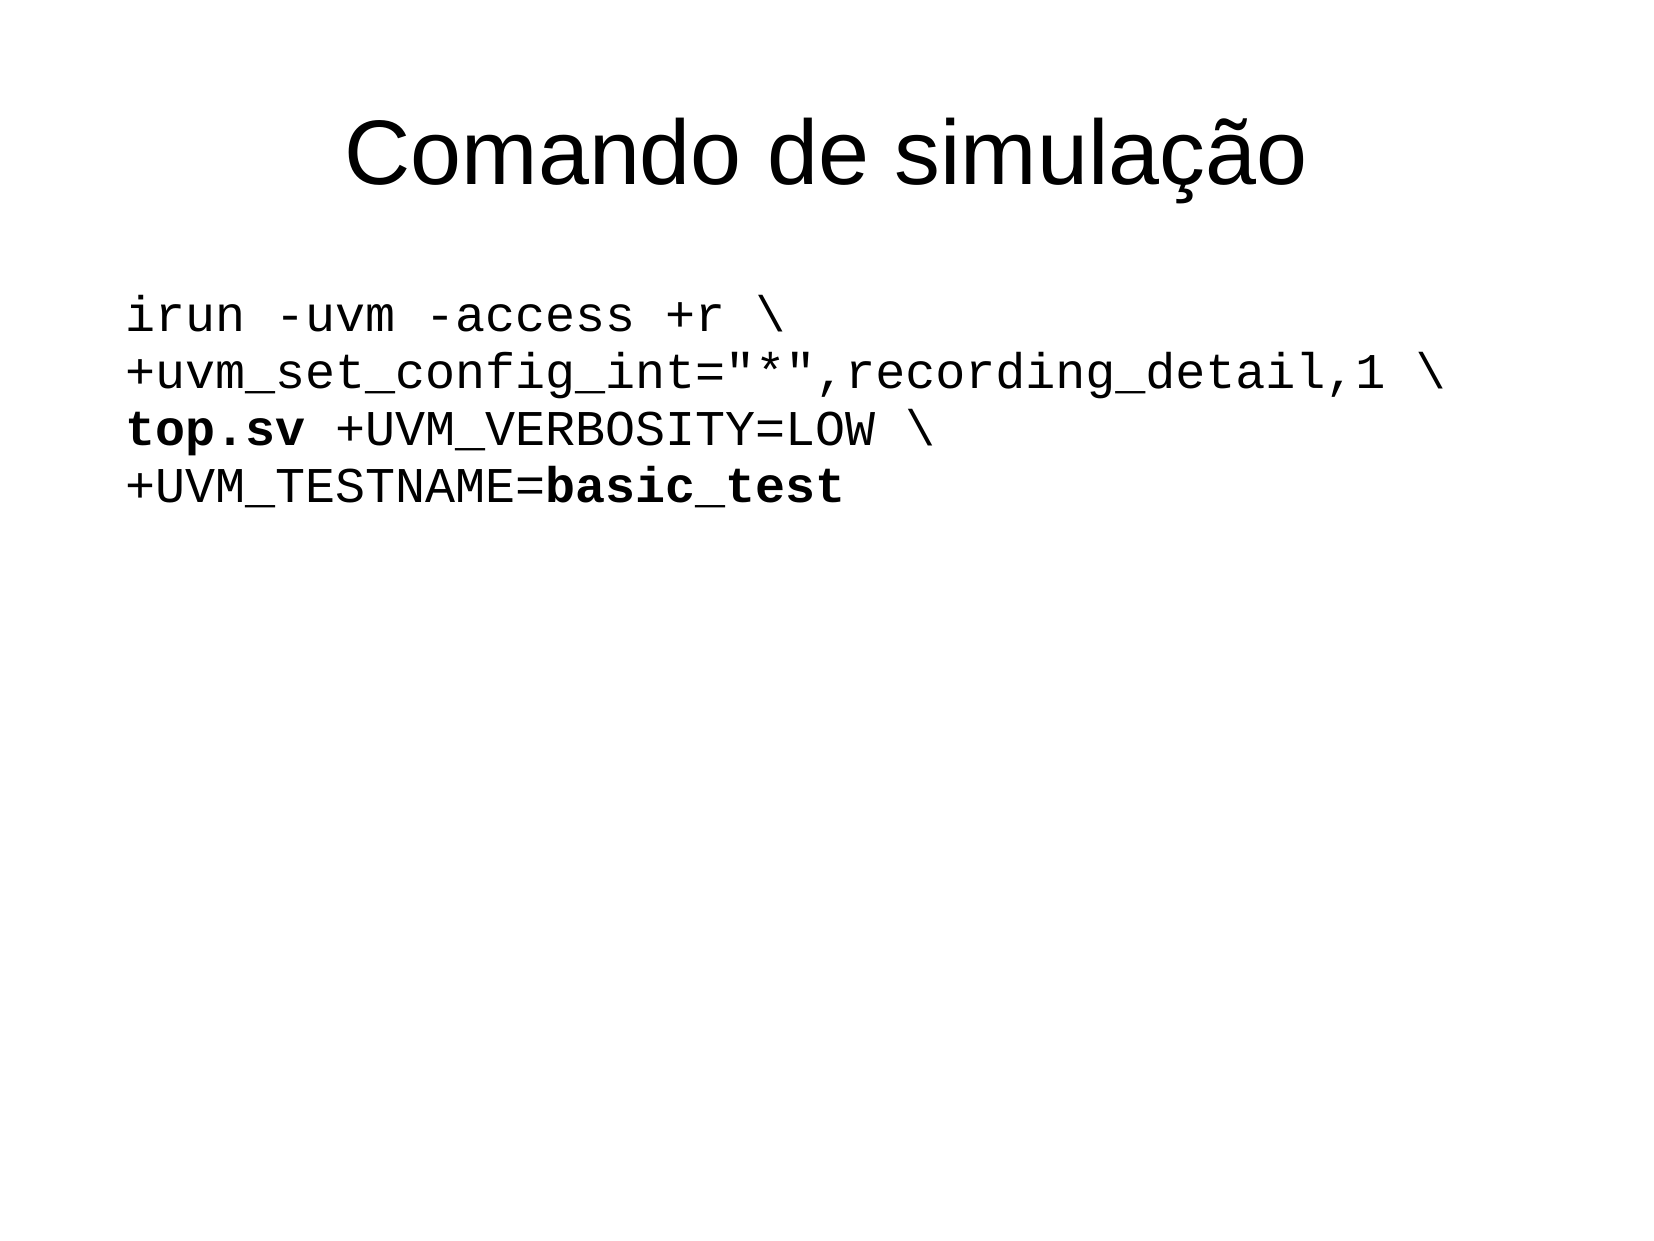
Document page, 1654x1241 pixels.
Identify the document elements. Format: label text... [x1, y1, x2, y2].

list irun -uvm -access +r \ +uvm_set_config_int="*",recording_detail,1 \ top.sv +UVM_VERBOSITY=LOW \ +UVM_TESTNAME=basic_test [125, 290, 1446, 1010]
title Comando de simulação [82, 49, 1571, 257]
